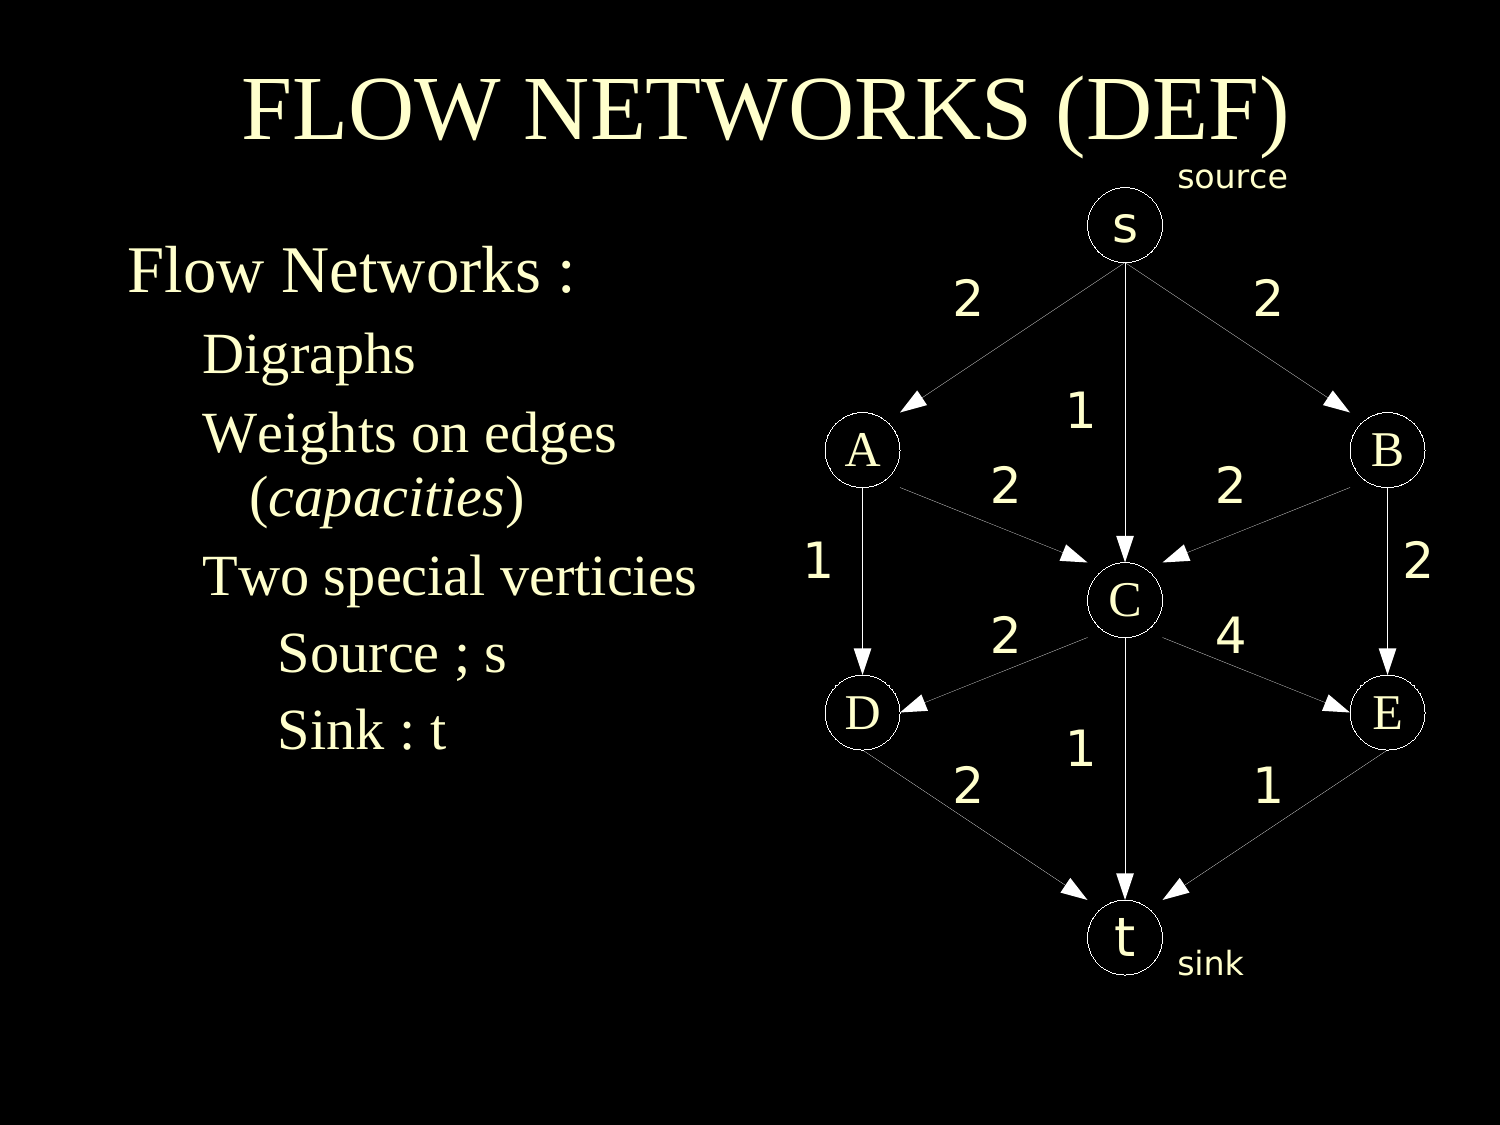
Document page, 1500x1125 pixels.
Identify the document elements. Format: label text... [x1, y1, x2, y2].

text_box 2 [1237, 262, 1313, 338]
title FLOW NETWORKS (DEF) [37, 50, 1496, 167]
text_box 2 [975, 600, 1051, 676]
text_box 2 [937, 262, 1013, 338]
text_box C [1087, 562, 1163, 638]
list Flow Networks : Digraphs Weights on edges (capacities) Two special verticies Source ; s Sink : t [112, 224, 788, 1083]
text_box D [825, 675, 901, 751]
text_box B [1350, 412, 1426, 488]
text_box 4 [1200, 600, 1276, 676]
text_box 2 [975, 450, 1051, 526]
text_box t [1087, 900, 1163, 976]
text_box 2 [1200, 450, 1276, 526]
text_box 1 [1050, 712, 1126, 788]
text_box s [1087, 187, 1163, 263]
text_box 2 [937, 750, 1013, 826]
text_box sink [1162, 937, 1313, 1013]
text_box A [825, 412, 901, 488]
text_box 2 [1387, 525, 1463, 601]
text_box E [1350, 675, 1426, 751]
text_box 1 [1237, 750, 1313, 826]
text_box source [1162, 149, 1313, 225]
text_box 1 [1050, 375, 1126, 451]
text_box 1 [787, 525, 863, 601]
